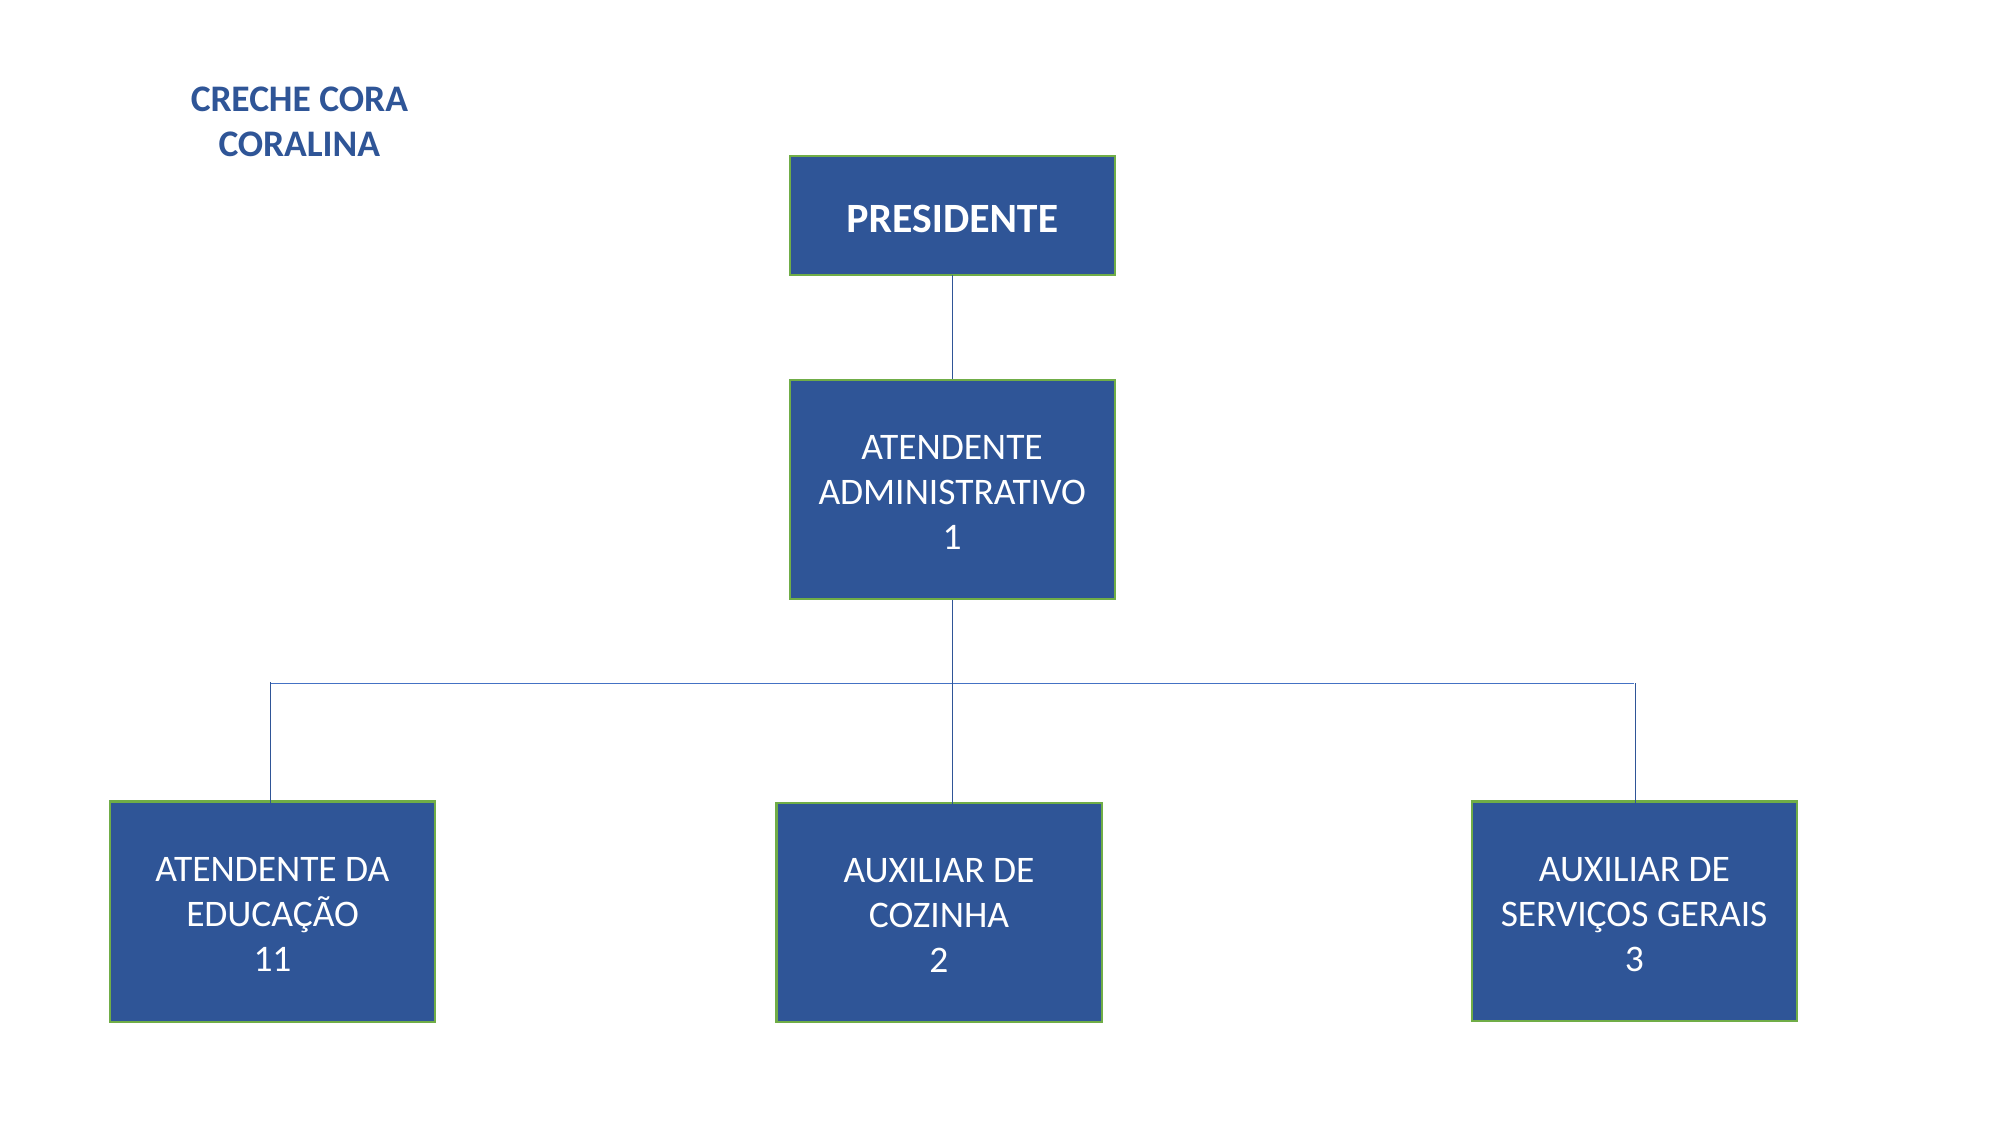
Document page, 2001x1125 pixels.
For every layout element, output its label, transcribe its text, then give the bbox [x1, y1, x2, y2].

text_box AUXILIAR DE COZINHA 2 [777, 803, 1102, 1022]
text_box ATENDENTE ADMINISTRATIVO 1 [790, 380, 1115, 599]
text_box AUXILIAR DE SERVIÇOS GERAIS 3 [1472, 801, 1797, 1021]
text_box PRESIDENTE [790, 156, 1115, 275]
text_box ATENDENTE DA EDUCAÇÃO 11 [110, 801, 435, 1022]
text_box CRECHE CORA CORALINA [101, 66, 497, 173]
